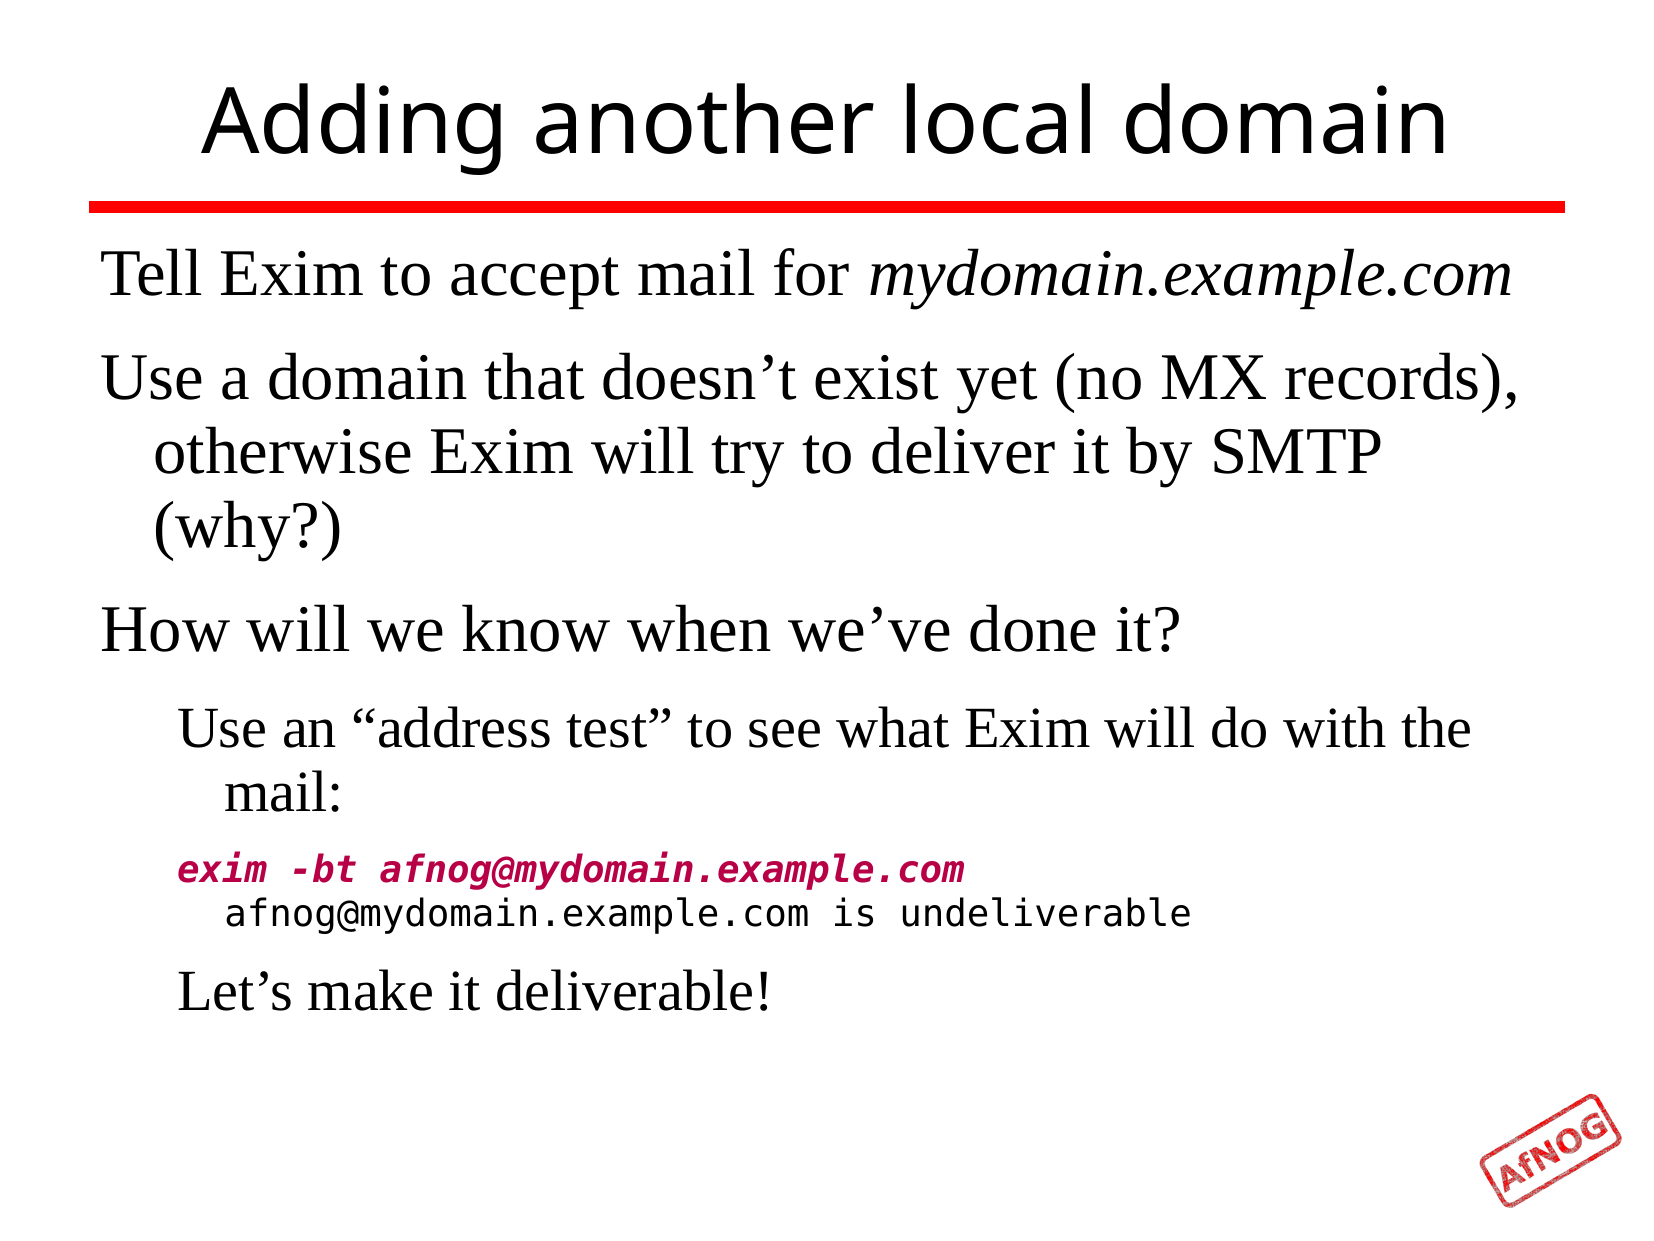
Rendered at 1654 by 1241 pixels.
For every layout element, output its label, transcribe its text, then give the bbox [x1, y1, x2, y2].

title Adding another local domain [88, 29, 1565, 207]
list Tell Exim to accept mail for mydomain.example.com Use a domain that doesn’t exist yet (no MX records), otherwise Exim will try to deliver it by SMTP (why?) How will we know when we’ve done it? Use an “address test” to see what Exim will do with the mail: exim -bt afnog@mydomain.example.com afnog@mydomain.example.com is undeliverable Let’s make it deliverable! [82, 236, 1571, 1123]
picture [1476, 1090, 1625, 1211]
